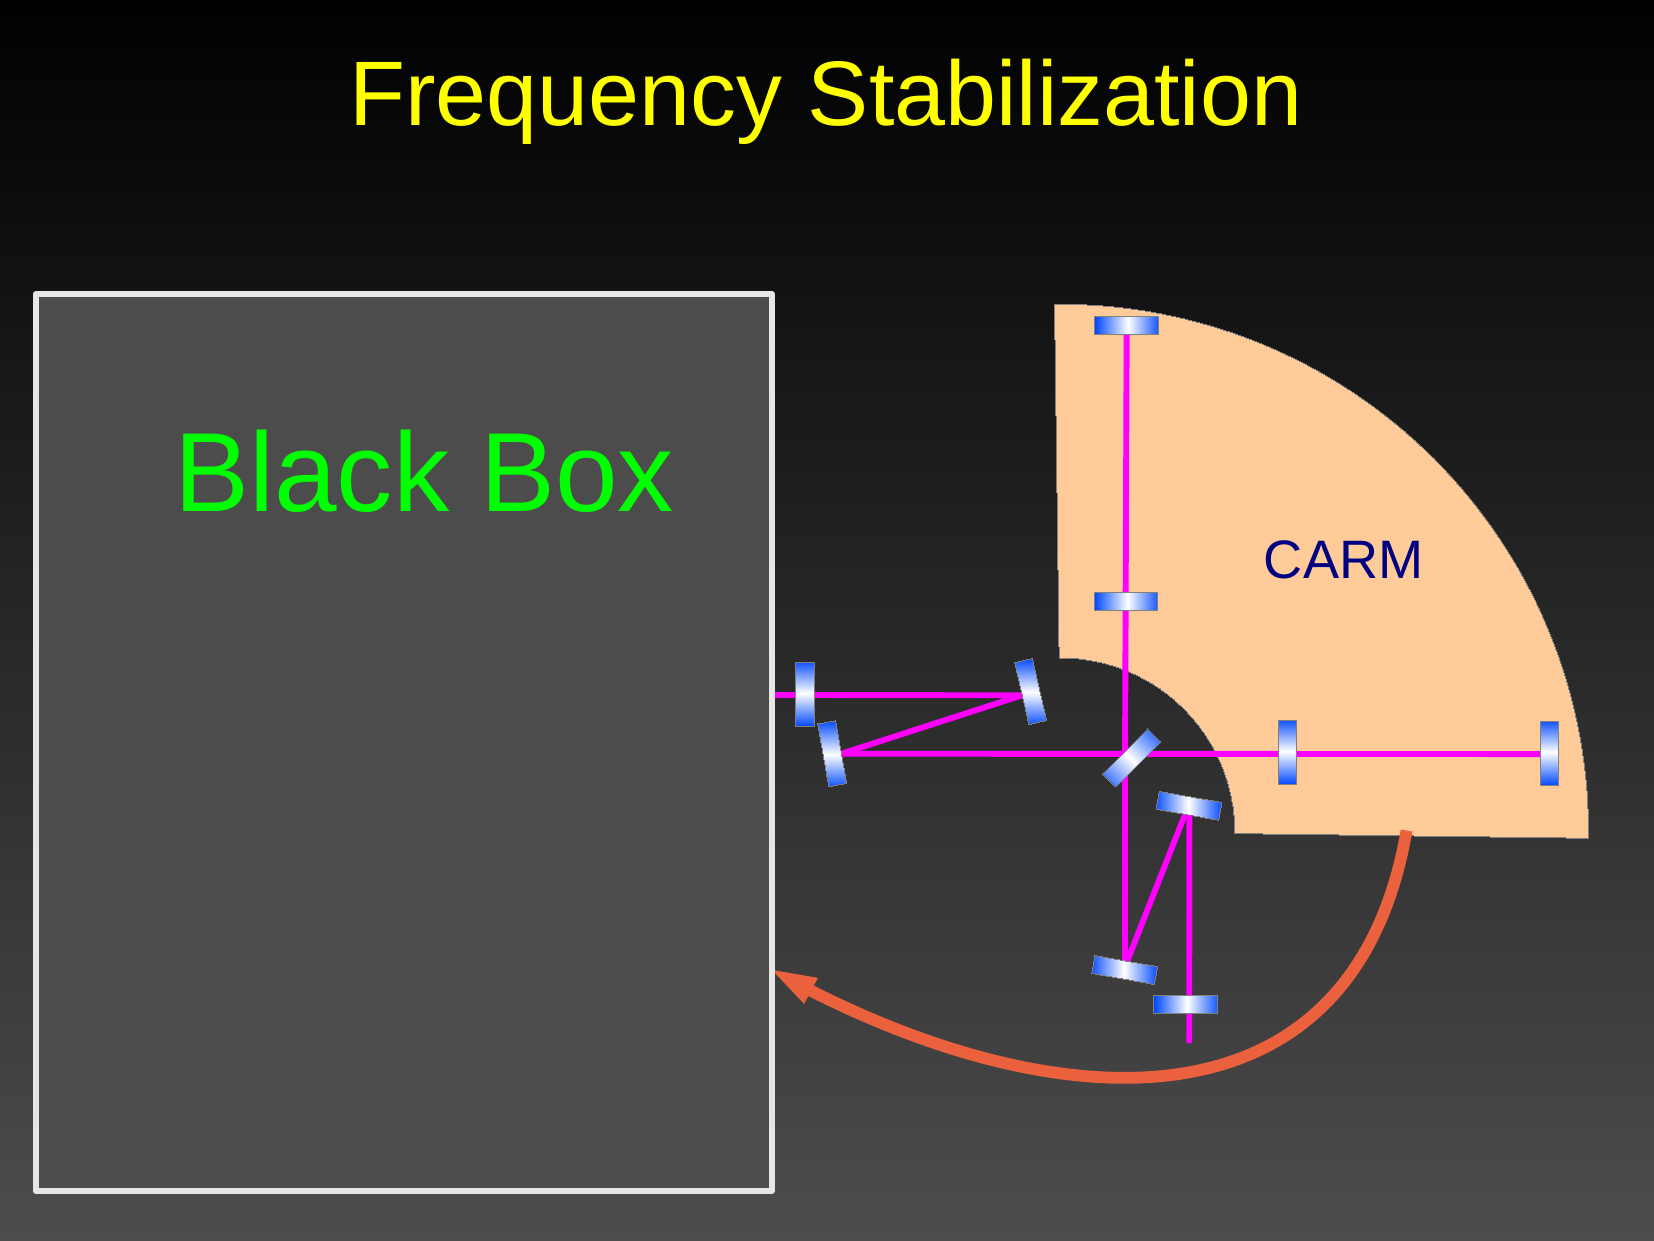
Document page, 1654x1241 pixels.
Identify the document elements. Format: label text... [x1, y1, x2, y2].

text_box [1054, 304, 1589, 839]
text_box [35, 294, 774, 1191]
text_box Black Box [159, 402, 690, 544]
text_box CARM [1249, 522, 1444, 598]
text_box [1153, 995, 1218, 1014]
text_box [1091, 955, 1158, 985]
text_box [1014, 658, 1047, 725]
text_box [1156, 791, 1222, 821]
text_box [817, 720, 847, 787]
text_box [1102, 728, 1161, 787]
text_box [795, 662, 815, 727]
text_box Frequency Stabilization [334, 35, 1319, 153]
